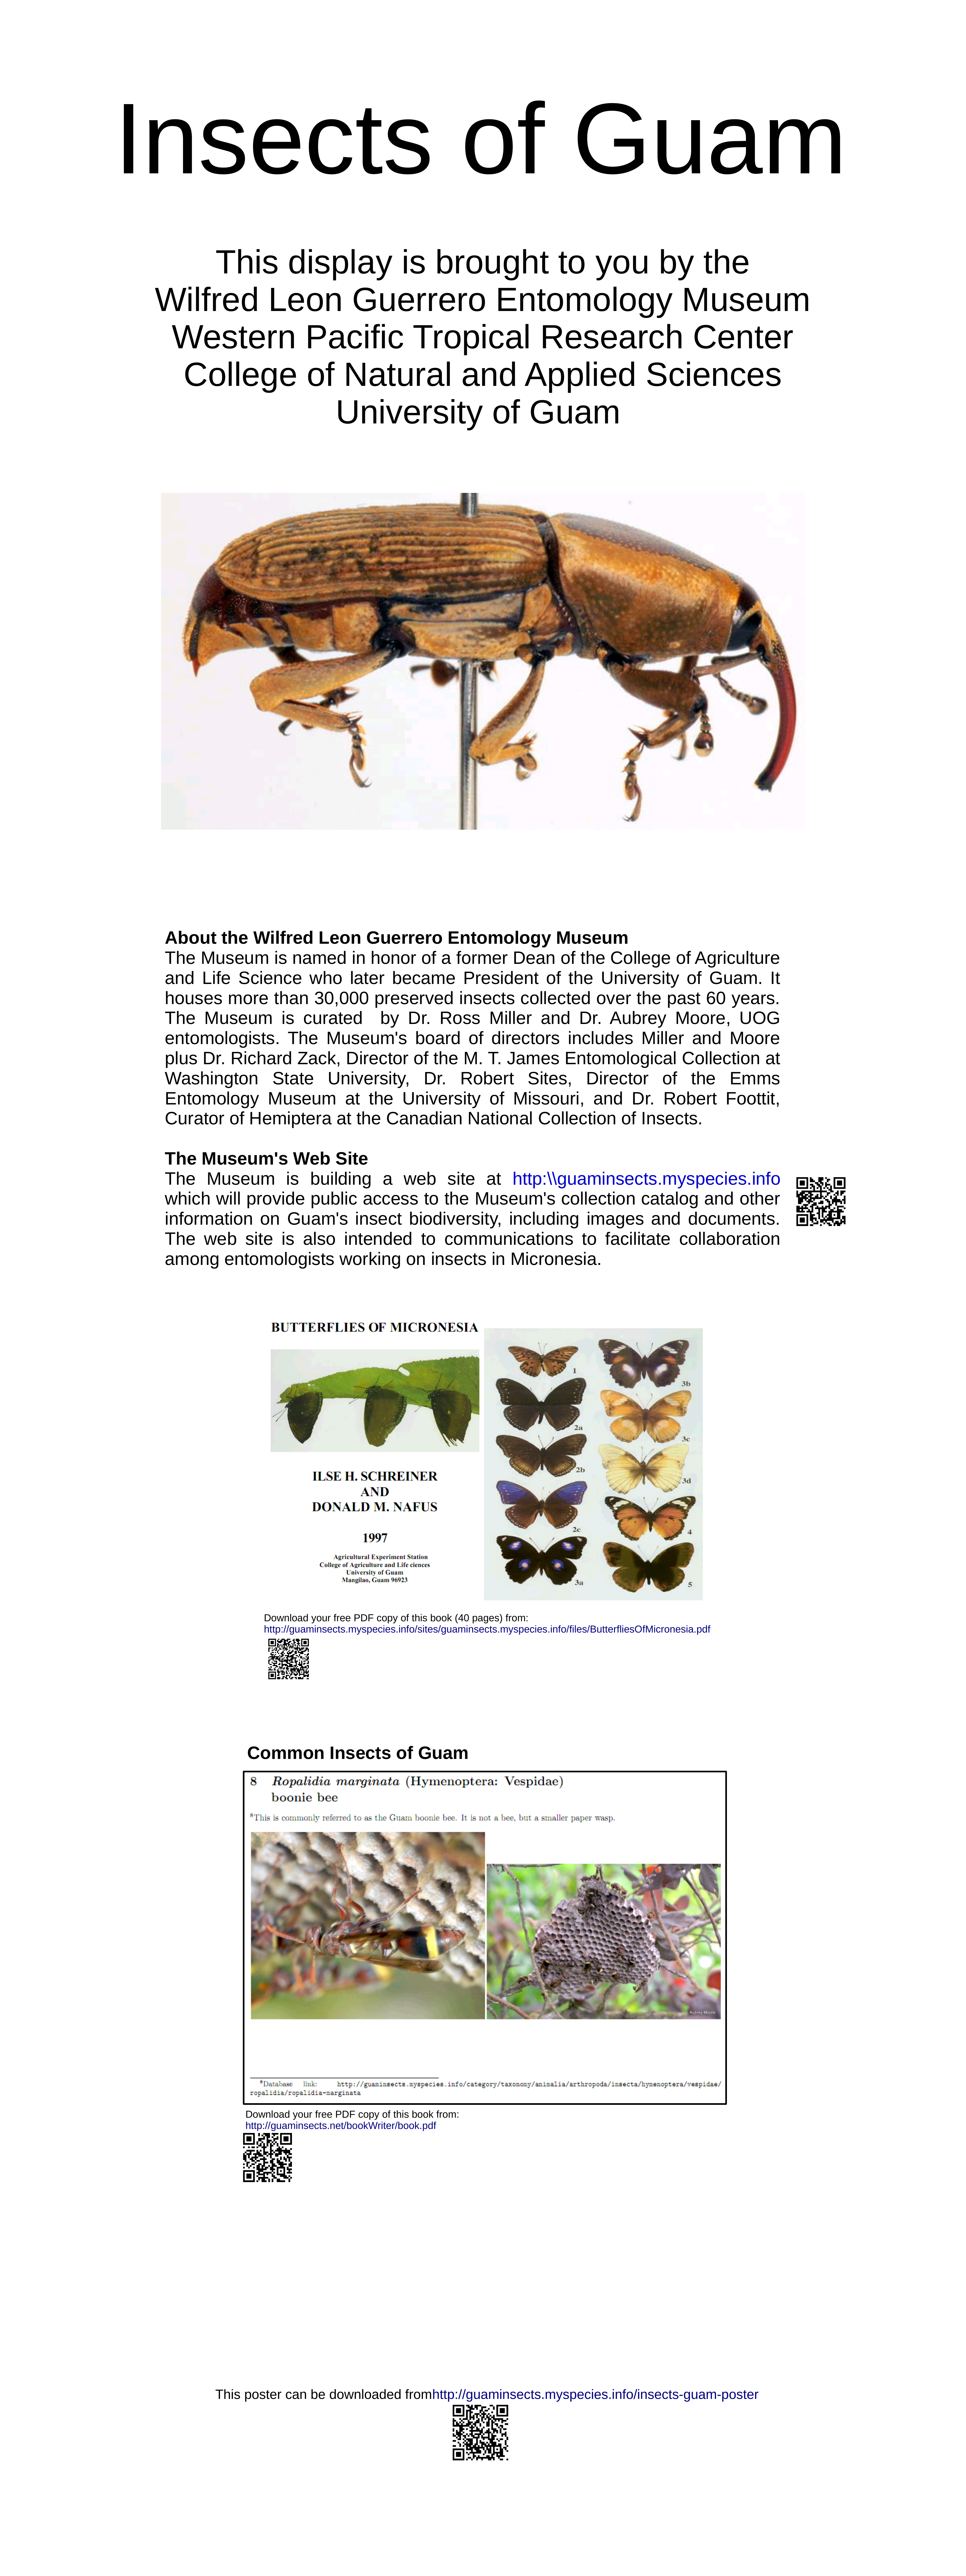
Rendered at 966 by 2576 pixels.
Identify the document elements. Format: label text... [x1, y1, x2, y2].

picture [796, 1177, 846, 1226]
picture [453, 2405, 508, 2460]
text_box Download your free PDF copy of this book (40 pages) from: http://guaminsects.myspecies.info/sites/guaminsects.myspecies.info/files/ButterfliesOfMicronesia.pdf [260, 1610, 715, 1648]
text_box Common Insects of Guam [243, 1741, 473, 1765]
text_box About the Wilfred Leon Guerrero Entomology Museum The Museum is named in honor of a former Dean of the College of Agriculture and Life Science who later became President of the University of Guam. It houses more than 30,000 preserved insects collected over the past 60 years. The Museum is curated by Dr. Ross Miller and Dr. Aubrey Moore, UOG entomologists. The Museum's board of directors includes Miller and Moore plus Dr. Richard Zack, Director of the M. T. James Entomological Collection at Washington State University, Dr. Robert Sites, Director of the Emms Entomology Museum at the University of Missouri, and Dr. Robert Foottit, Curator of Hemiptera at the Canadian National Collection of Insects. The Museum's Web Site The Museum is building a web site at http:\\guaminsects.myspecies.info which will provide public access to the Museum's collection catalog and other information on Guam's insect biodiversity, including images and documents. The web site is also intended to communications to facilitate collaboration among entomologists working on insects in Micronesia. [161, 926, 785, 1278]
text_box Download your free PDF copy of this book from: http://guaminsects.net/bookWriter/book.pdf [241, 2107, 725, 2134]
text_box This display is brought to you by the Wilfred Leon Guerrero Entomology Museum Western Pacific Tropical Research Center College of Natural and Applied Sciences University of Guam [80, 241, 886, 433]
picture [161, 493, 805, 830]
picture [268, 1639, 309, 1679]
text_box Insects of Guam [111, 80, 851, 197]
text_box This poster can be downloaded fromhttp://guaminsects.myspecies.info/insects-guam-poster [211, 2385, 763, 2404]
picture [243, 2133, 292, 2182]
picture [244, 1772, 726, 2103]
picture [265, 1318, 703, 1600]
